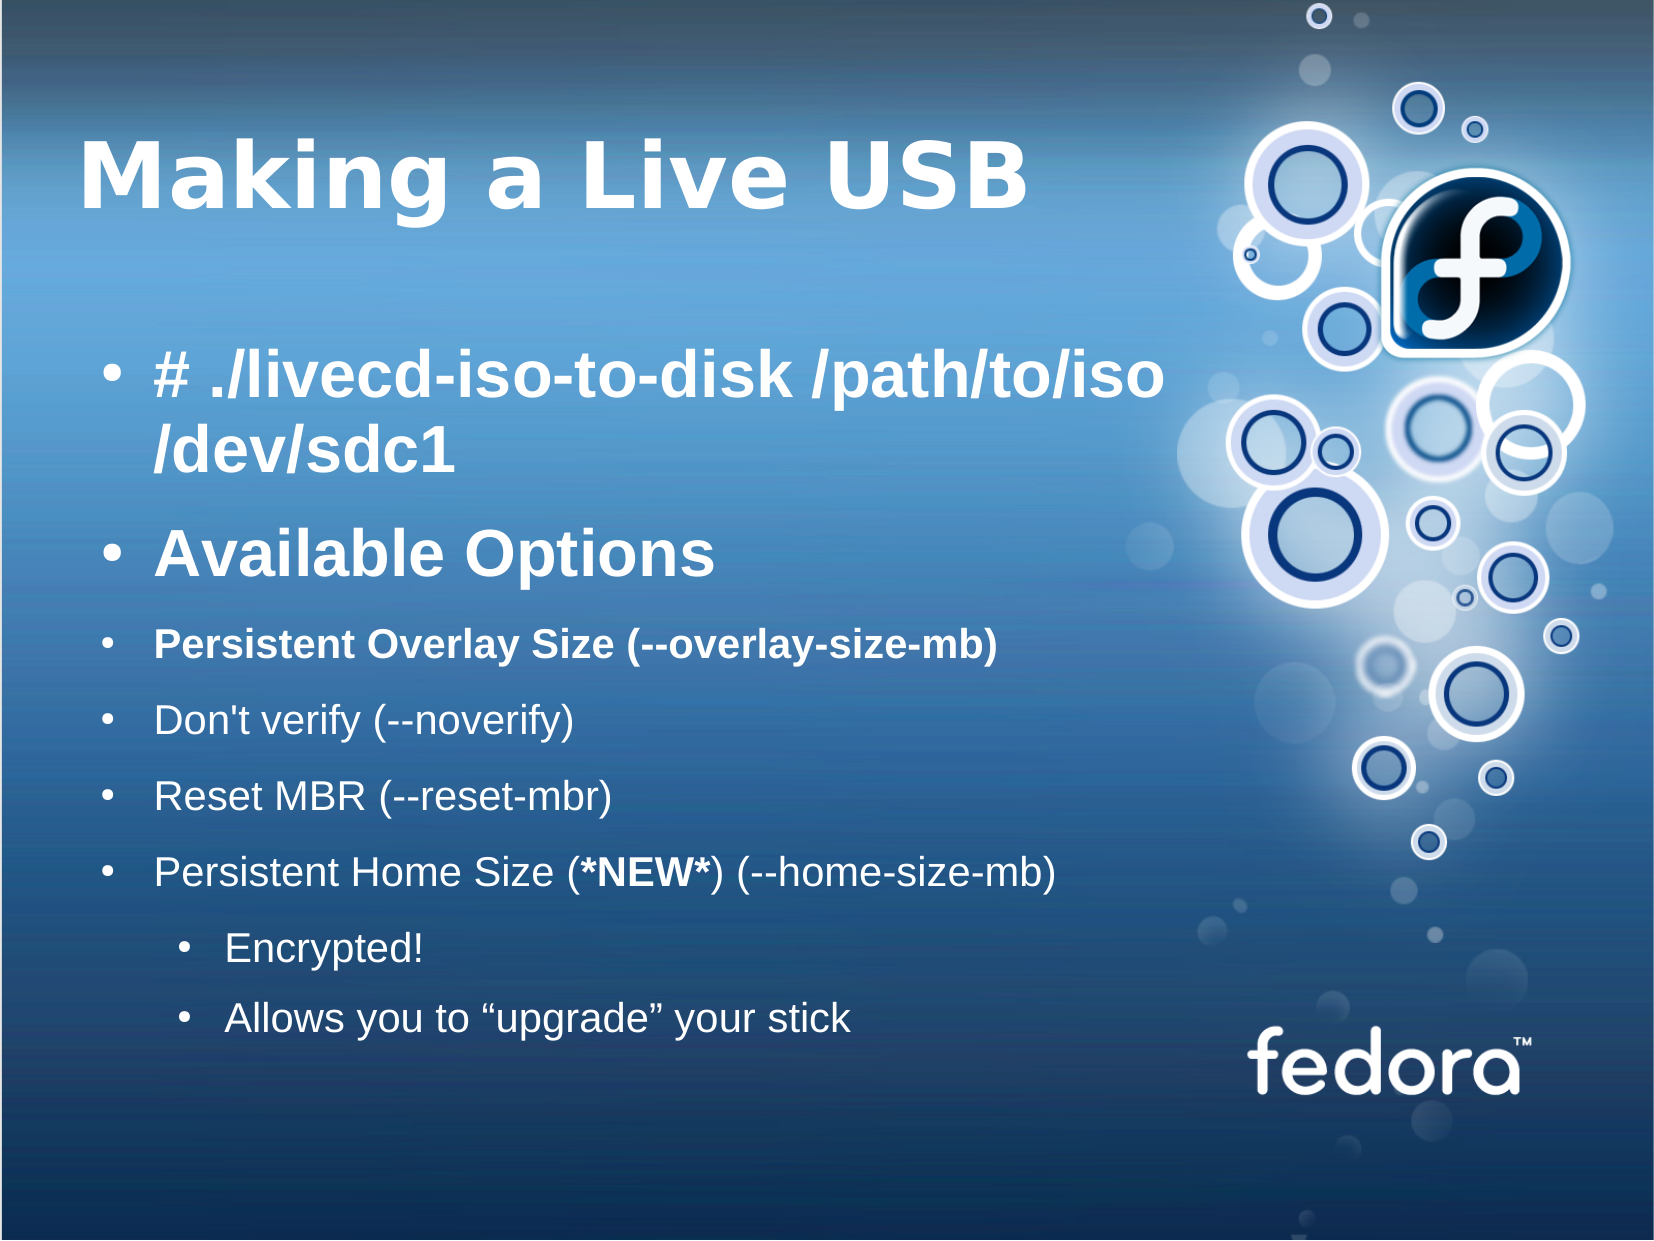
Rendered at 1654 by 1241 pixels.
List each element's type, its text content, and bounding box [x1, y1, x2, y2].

list # ./livecd-iso-to-disk /path/to/iso /dev/sdc1 Available Options Persistent Overlay Size (--overlay-size-mb) Don't verify (--noverify) Reset MBR (--reset-mbr) Persistent Home Size (*NEW*) (--home-size-mb) Encrypted! Allows you to “upgrade” your stick [82, 337, 1388, 1142]
picture [1, 0, 1654, 1240]
title Making a Live USB [76, 80, 1565, 273]
